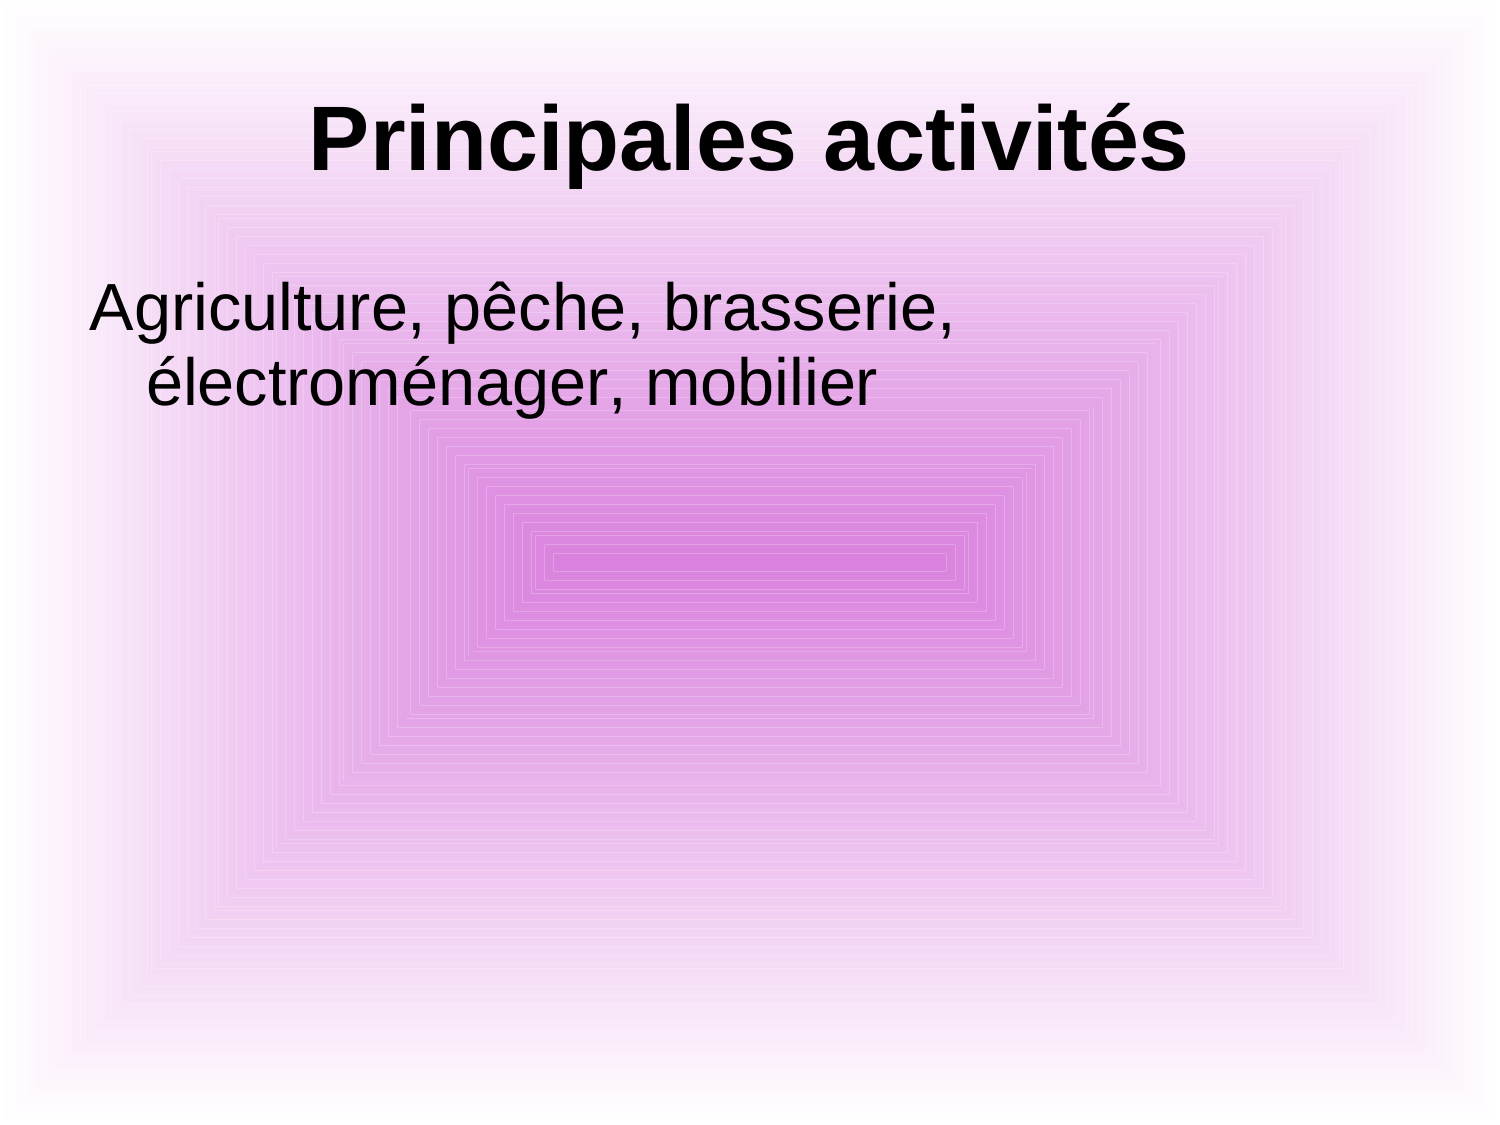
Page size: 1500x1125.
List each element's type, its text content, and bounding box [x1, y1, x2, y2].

title Principales activités [75, 45, 1426, 233]
list Agriculture, pêche, brasserie, électroménager, mobilier [75, 262, 1426, 1006]
